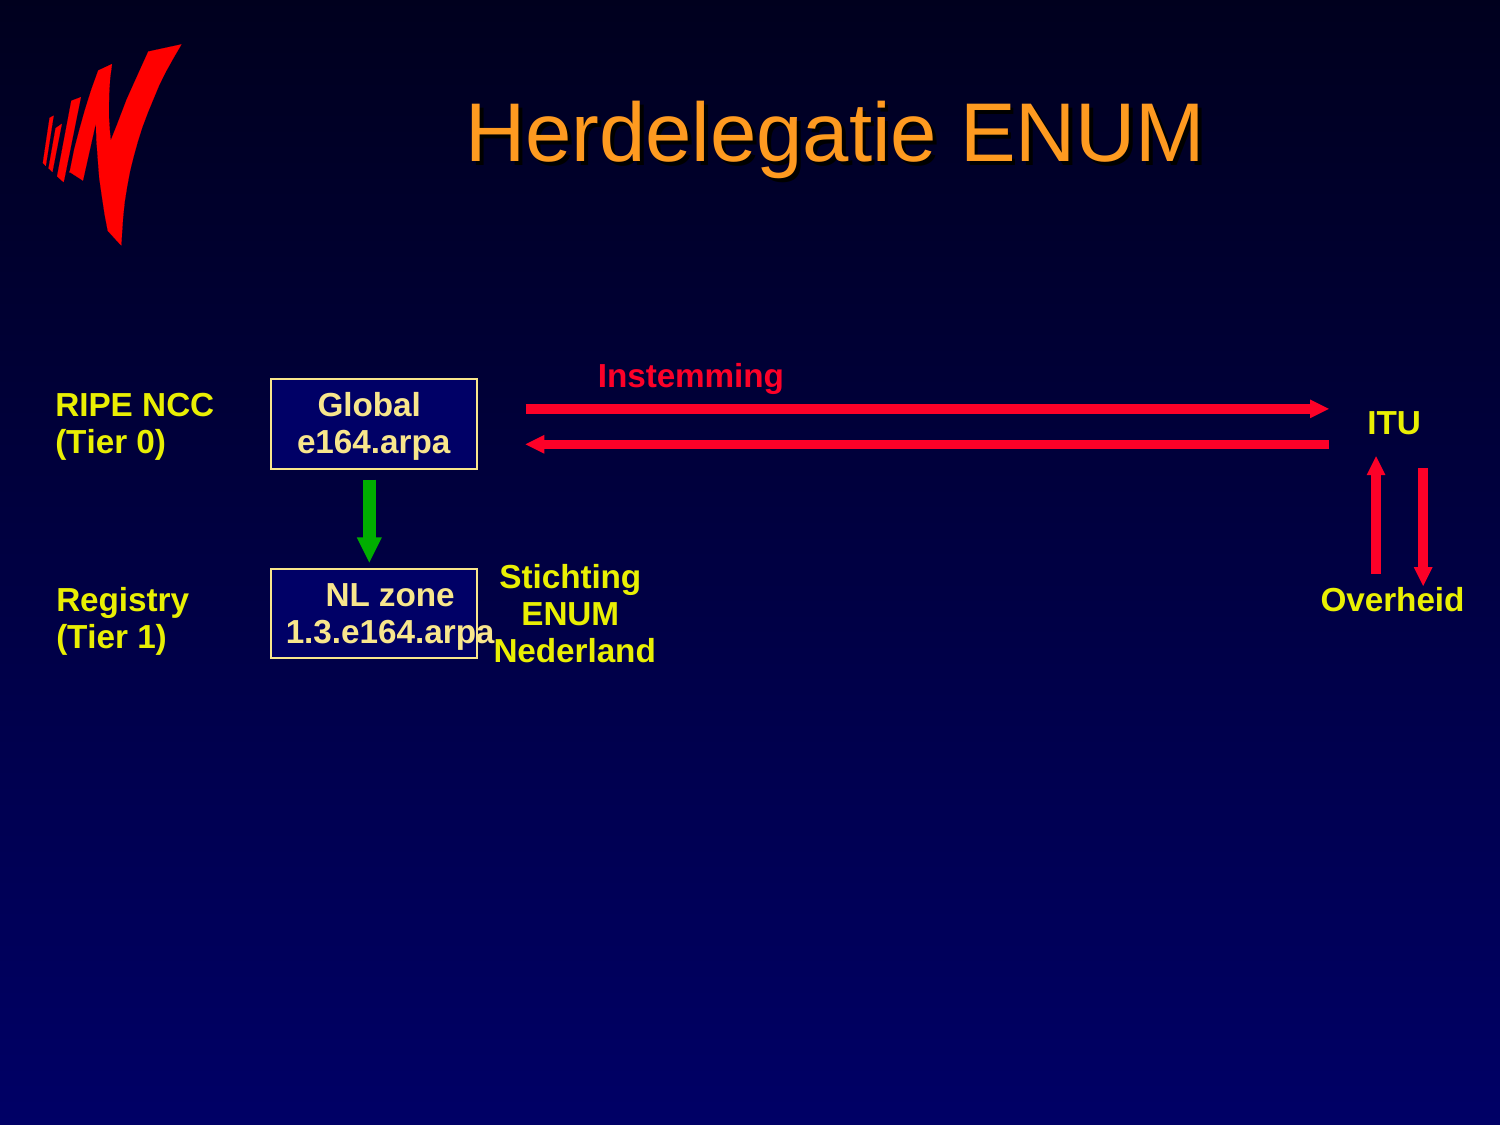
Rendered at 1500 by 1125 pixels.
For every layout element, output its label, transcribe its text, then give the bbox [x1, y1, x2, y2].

text_box ITU [1352, 397, 1436, 450]
text_box Global e164.arpa [271, 379, 477, 469]
text_box Stichting ENUM Nederland [478, 550, 672, 678]
title Herdelegatie ENUM [199, 42, 1471, 231]
text_box Overheid [1305, 574, 1480, 627]
text_box Instemming [513, 350, 869, 403]
text_box NL zone 1.3.e164.arpa [271, 568, 477, 659]
text_box RIPE NCC (Tier 0) [40, 379, 230, 469]
text_box Registry (Tier 1) [41, 574, 205, 664]
